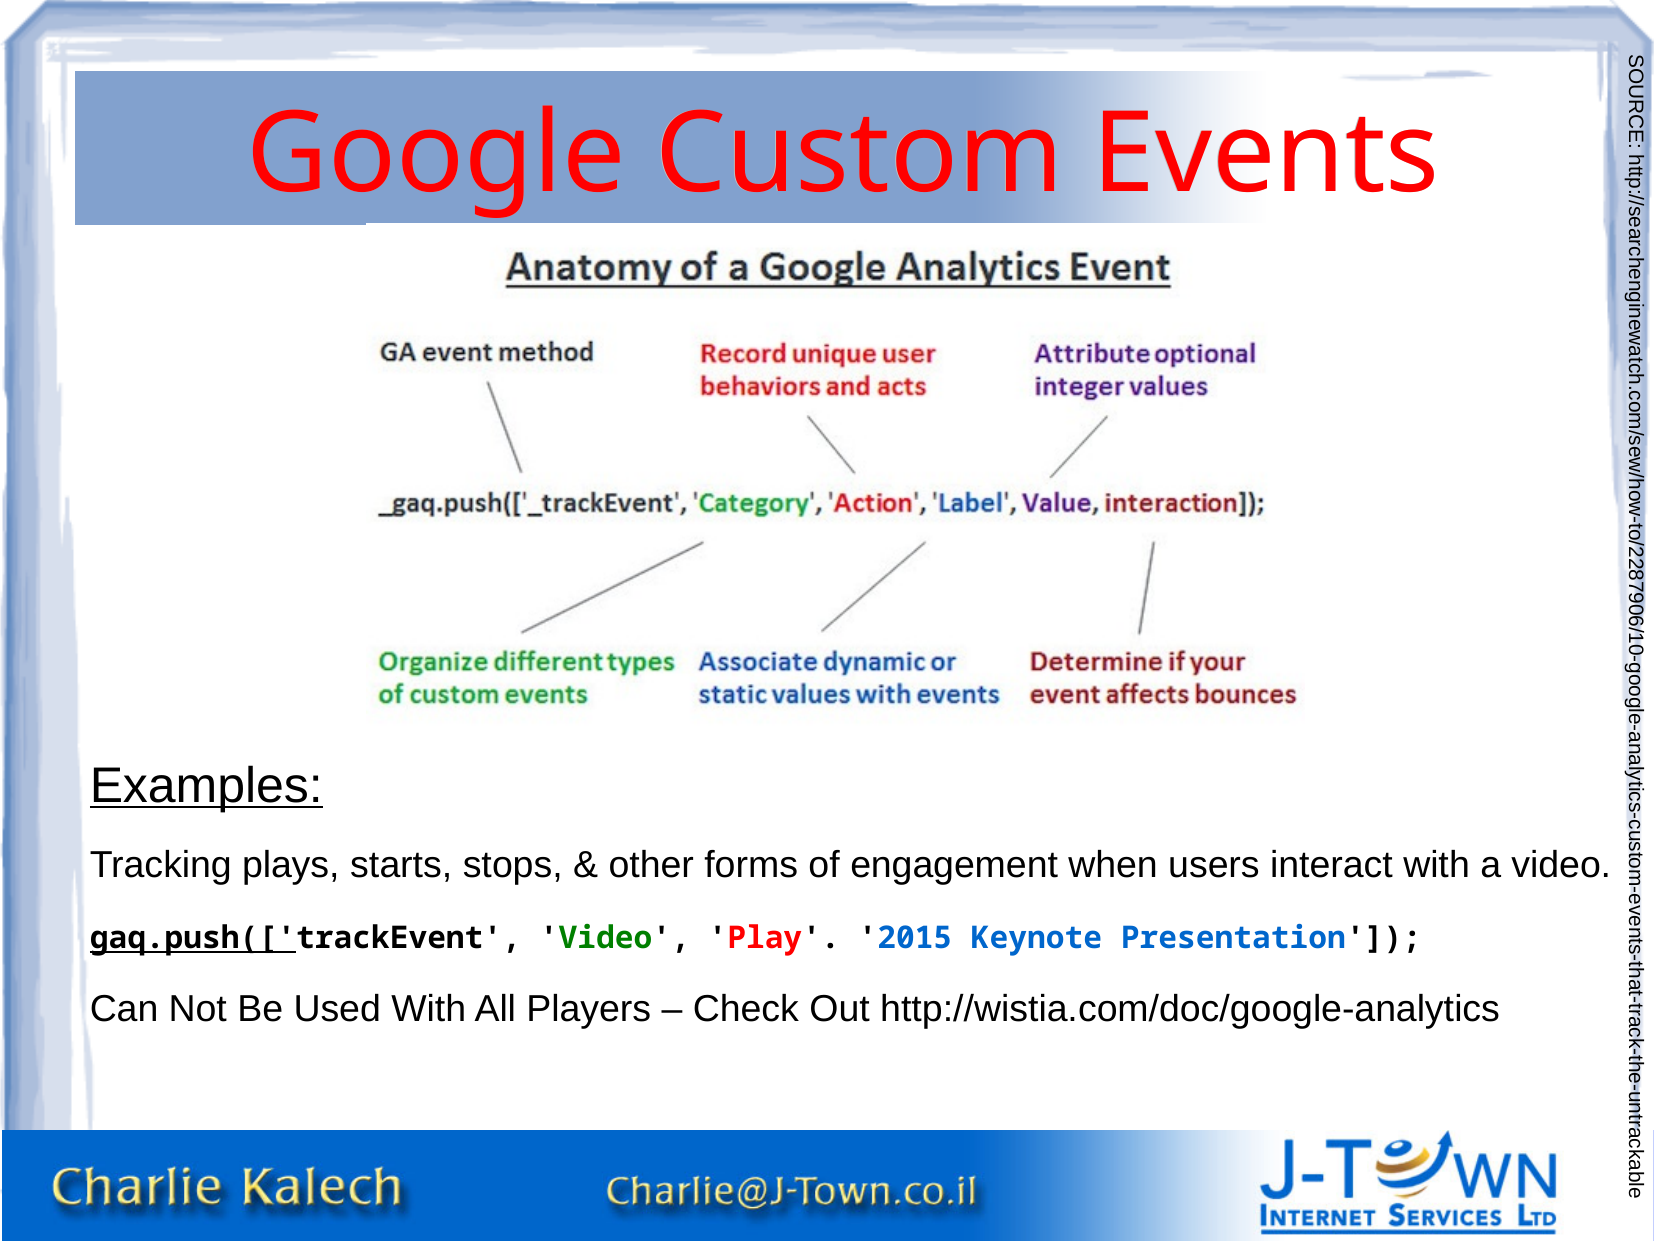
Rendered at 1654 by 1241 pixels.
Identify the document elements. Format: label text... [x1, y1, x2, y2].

text_box SOURCE: http://searchenginewatch.com/sew/how-to/2287906/10-google-analytics-custom-events-that-track-the-untrackable [1601, 39, 1654, 1241]
text_box Examples: Tracking plays, starts, stops, & other forms of engagement when users interact with a video. gaq.push(['trackEvent', 'Video', 'Play'. '2015 Keynote Presentation']); Can Not Be Used With All Players – Check Out http://wistia.com/doc/google-analytics [75, 750, 1601, 1241]
picture [0, 0, 1654, 1241]
